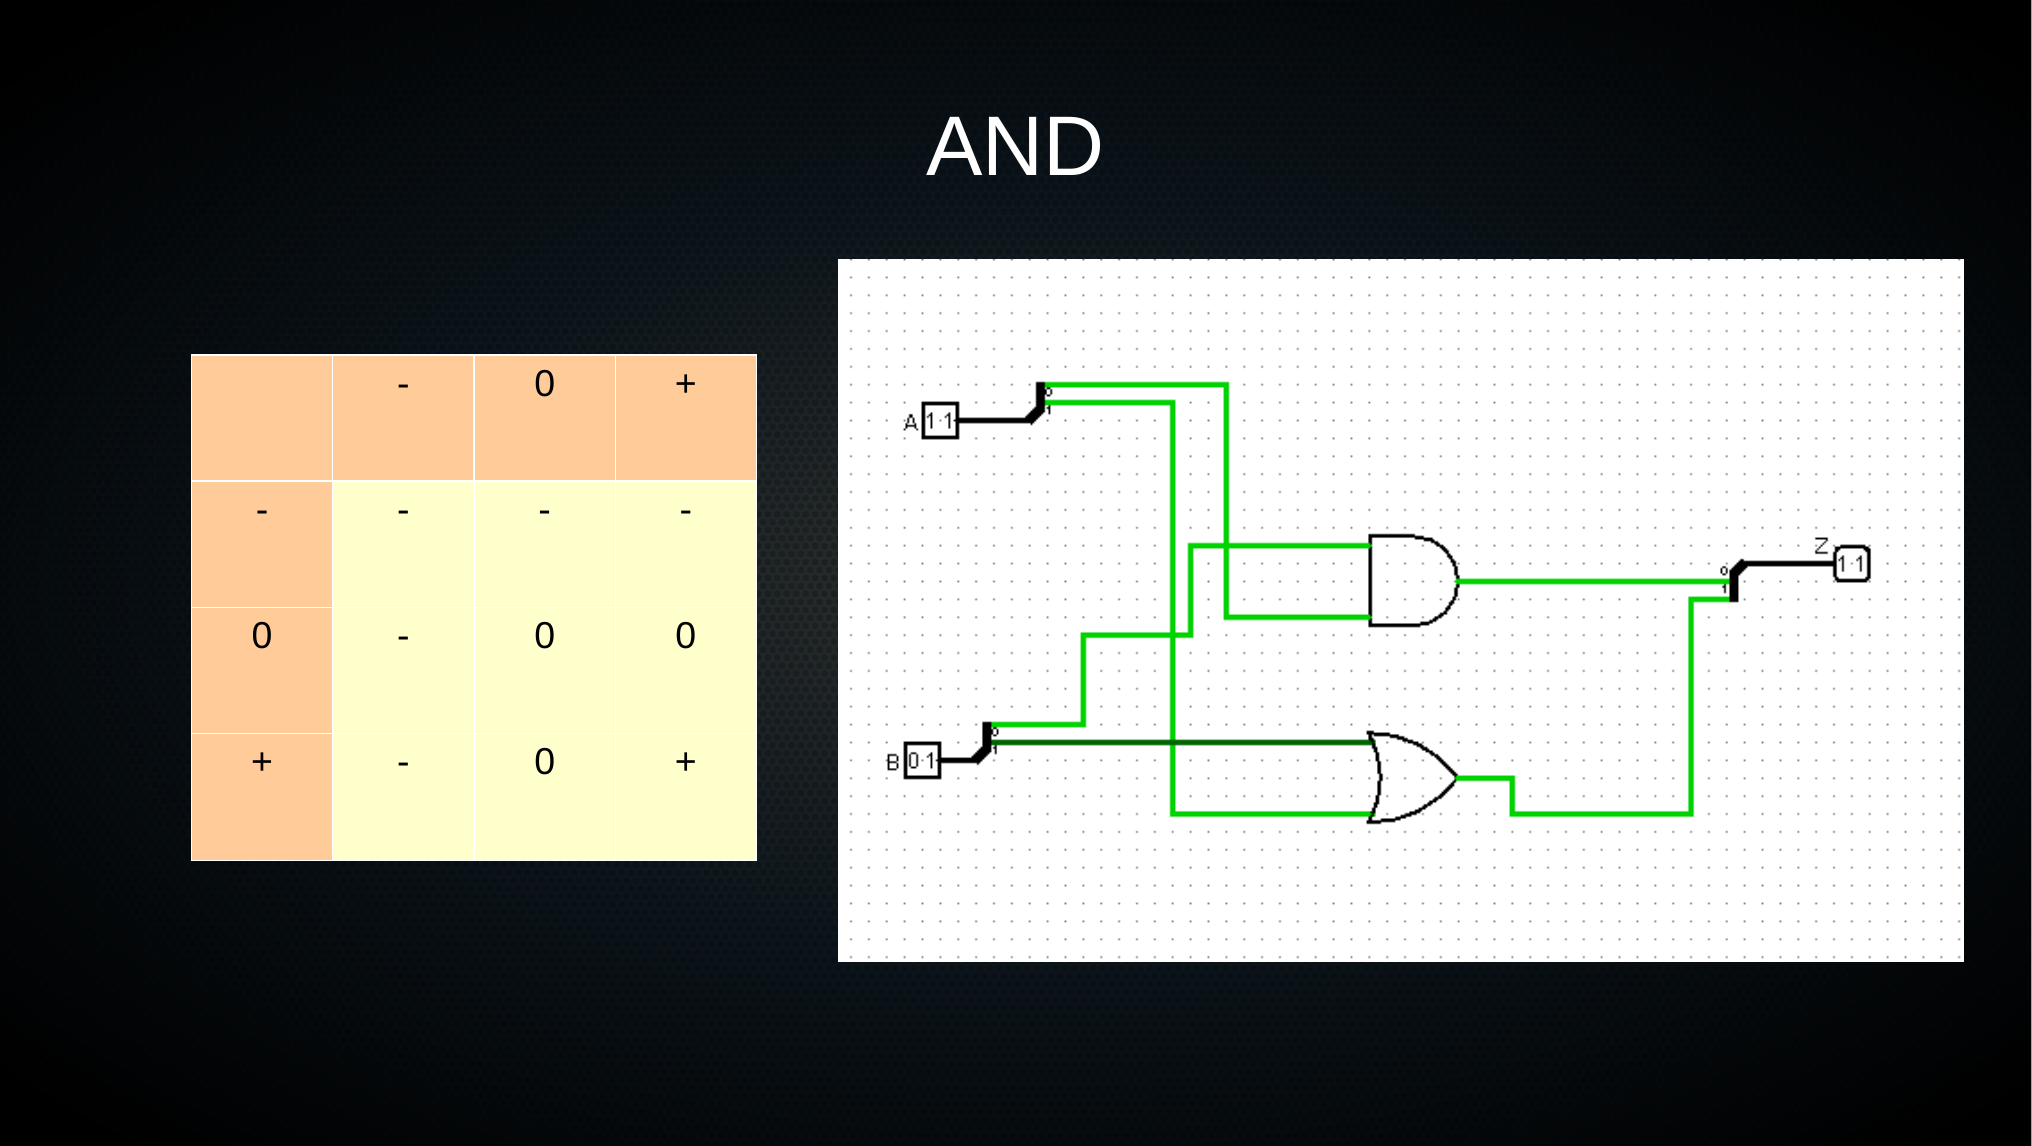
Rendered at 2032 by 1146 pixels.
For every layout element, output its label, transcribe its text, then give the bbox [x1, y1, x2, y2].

table_cell - [333, 734, 473, 860]
table_header [192, 356, 332, 480]
table_cell - [192, 482, 332, 607]
table_cell 0 [475, 608, 615, 733]
table_cell - [616, 482, 756, 607]
text_box AND [101, 45, 1930, 237]
table_header - [333, 356, 473, 480]
table_header + [616, 356, 756, 480]
table_cell 0 [192, 608, 332, 733]
table_cell + [192, 734, 332, 860]
table_cell - [475, 482, 615, 607]
table_cell 0 [475, 734, 615, 860]
picture [0, 0, 2032, 1146]
table_cell 0 [616, 608, 756, 733]
table_cell - [333, 482, 473, 607]
table_cell + [616, 734, 756, 860]
table_header 0 [475, 356, 615, 480]
table_cell - [333, 608, 473, 733]
